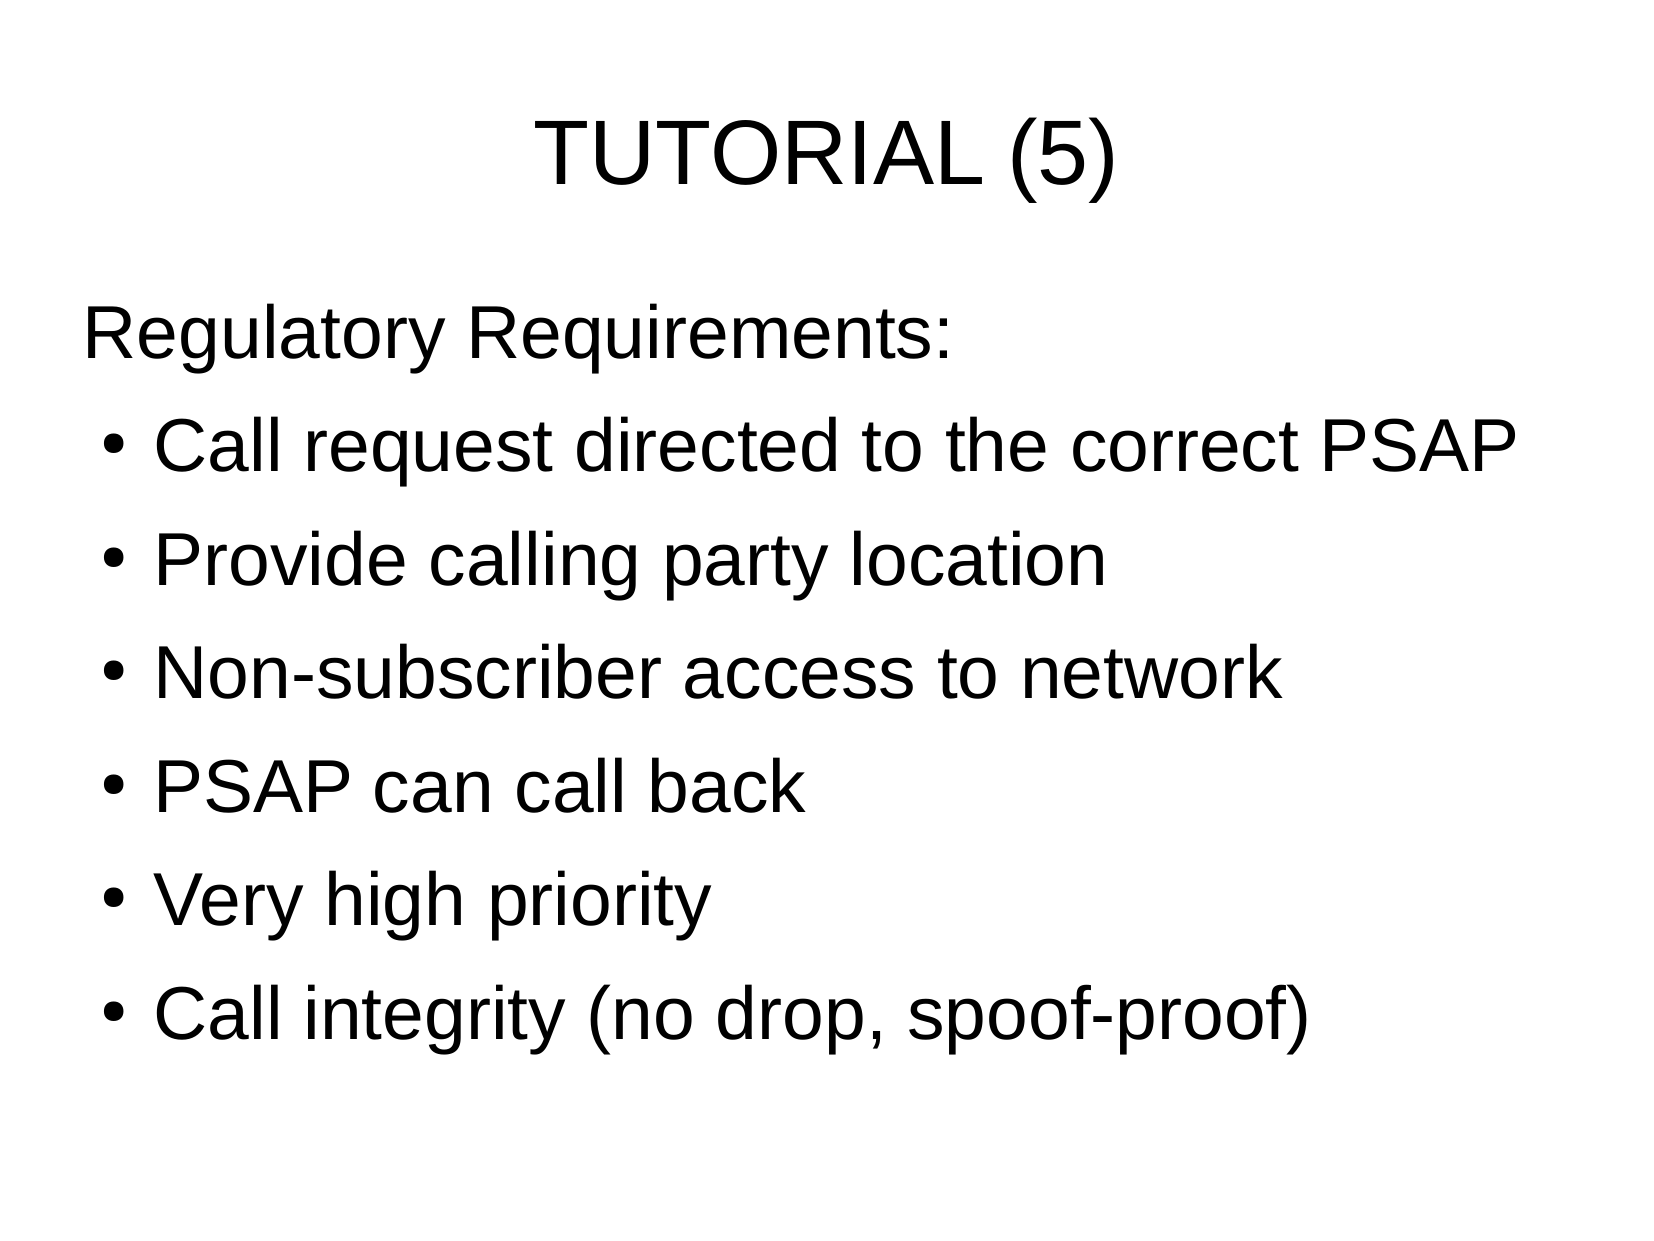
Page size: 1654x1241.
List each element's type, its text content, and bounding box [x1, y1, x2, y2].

list Regulatory Requirements: Call request directed to the correct PSAP Provide calling party location Non-subscriber access to network PSAP can call back Very high priority Call integrity (no drop, spoof-proof) [82, 290, 1571, 1094]
title TUTORIAL (5) [82, 56, 1571, 250]
